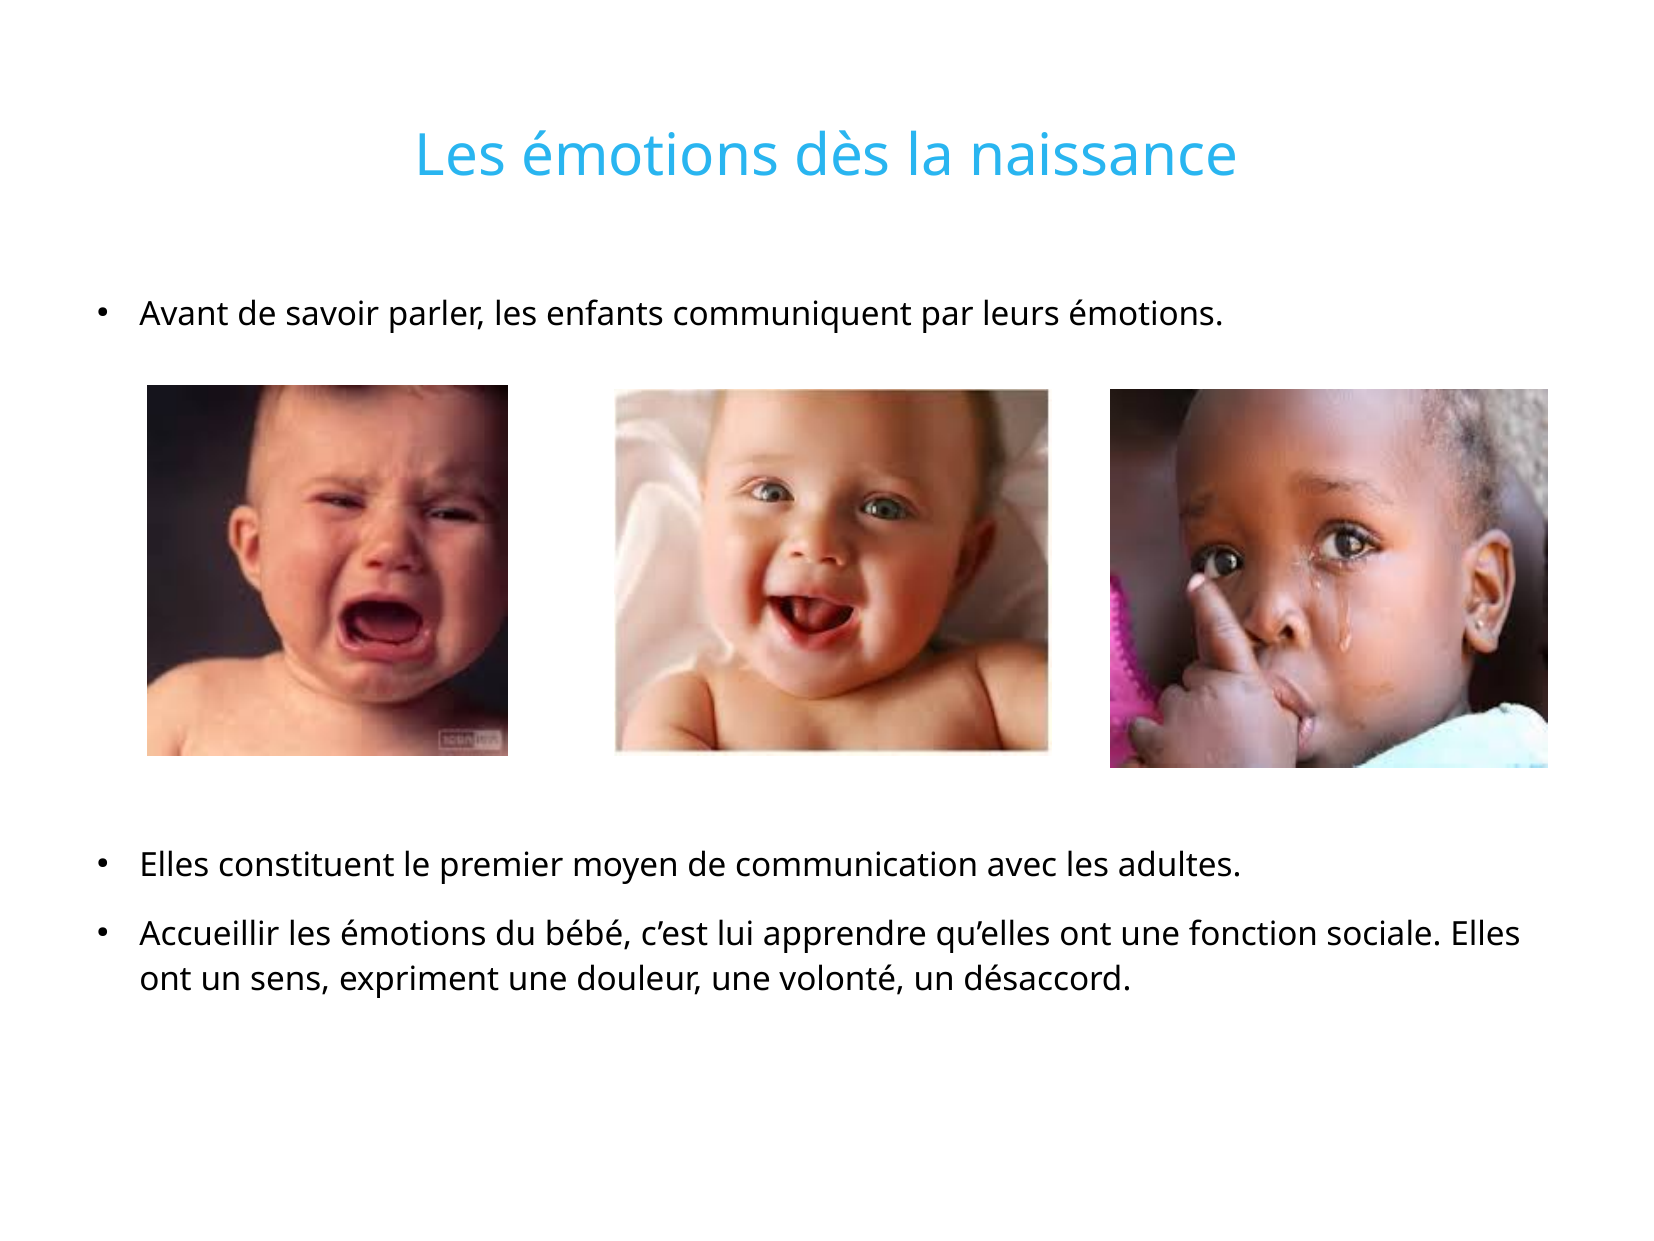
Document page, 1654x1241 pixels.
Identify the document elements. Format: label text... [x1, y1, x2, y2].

title Les émotions dès la naissance [82, 49, 1571, 257]
list Avant de savoir parler, les enfants communiquent par leurs émotions. Elles constituent le premier moyen de communication avec les adultes. Accueillir les émotions du bébé, c’est lui apprendre qu’elles ont une fonction sociale. Elles ont un sens, expriment une douleur, une volonté, un désaccord. [82, 290, 1571, 1010]
picture [1110, 389, 1548, 768]
picture [147, 385, 508, 756]
picture [614, 389, 1052, 756]
